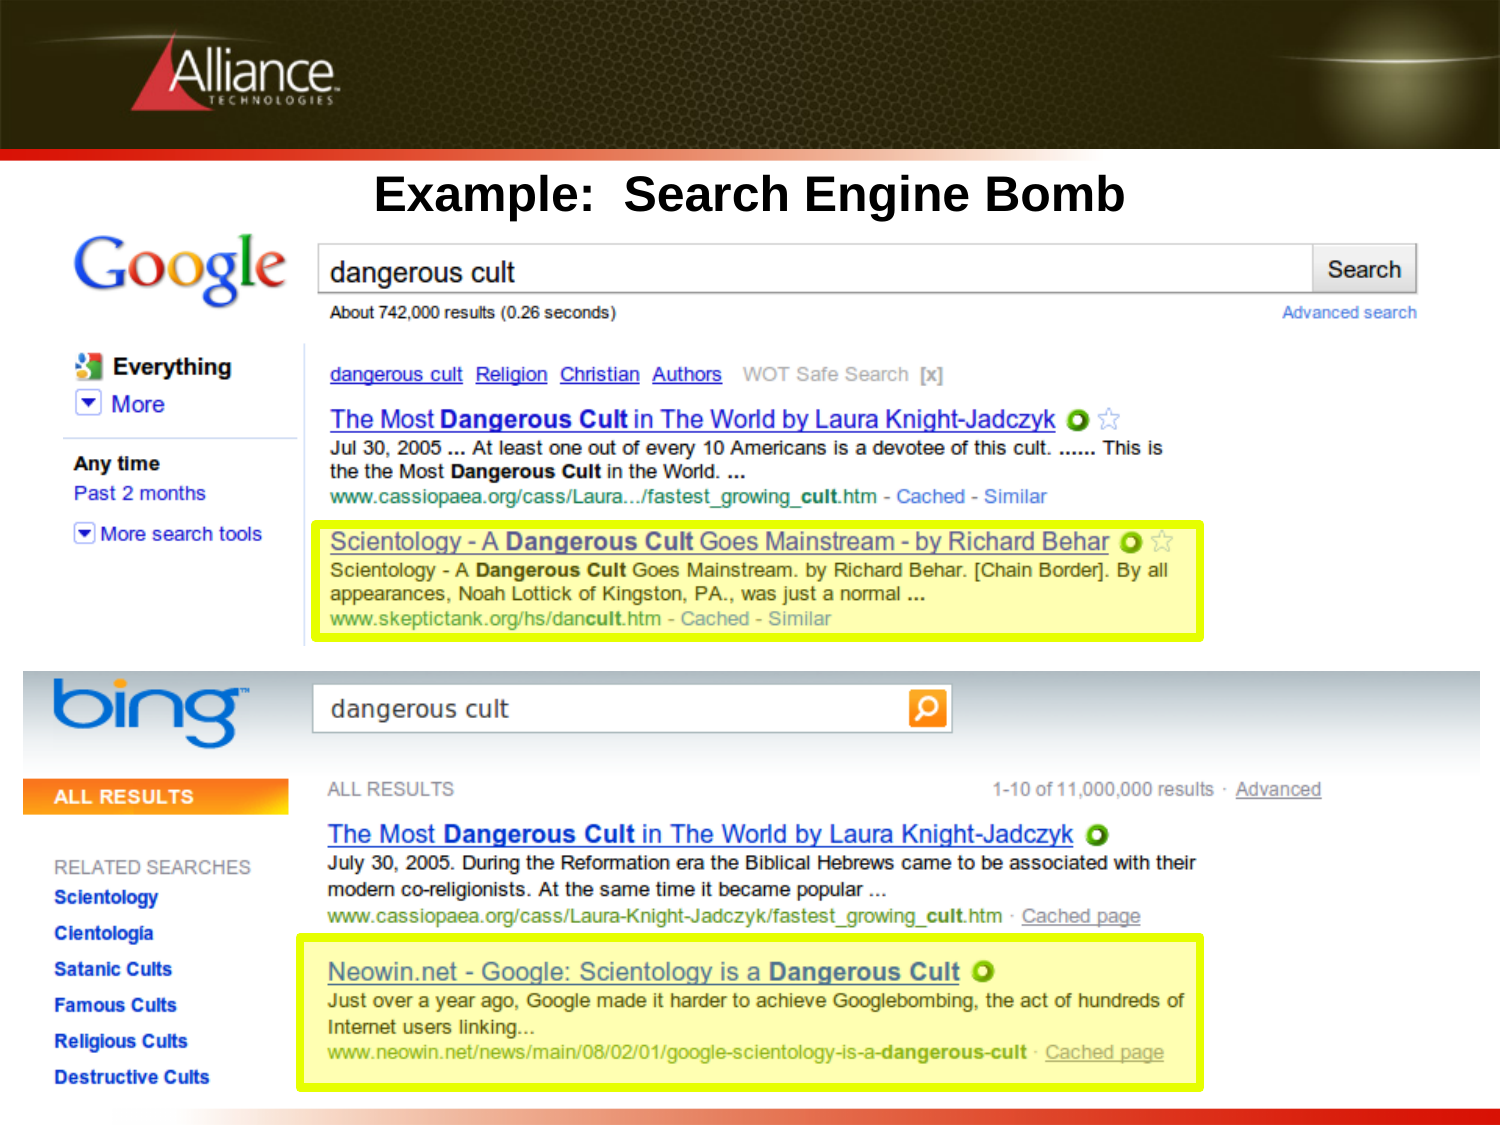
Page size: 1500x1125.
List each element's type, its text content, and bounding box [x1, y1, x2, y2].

picture [114, 1109, 1500, 1125]
picture [23, 671, 1480, 1092]
text_box [300, 937, 1201, 1088]
picture [0, 0, 1500, 161]
picture [63, 225, 1439, 646]
text_box Example: Search Engine Bomb [0, 163, 1500, 225]
text_box [315, 524, 1201, 638]
